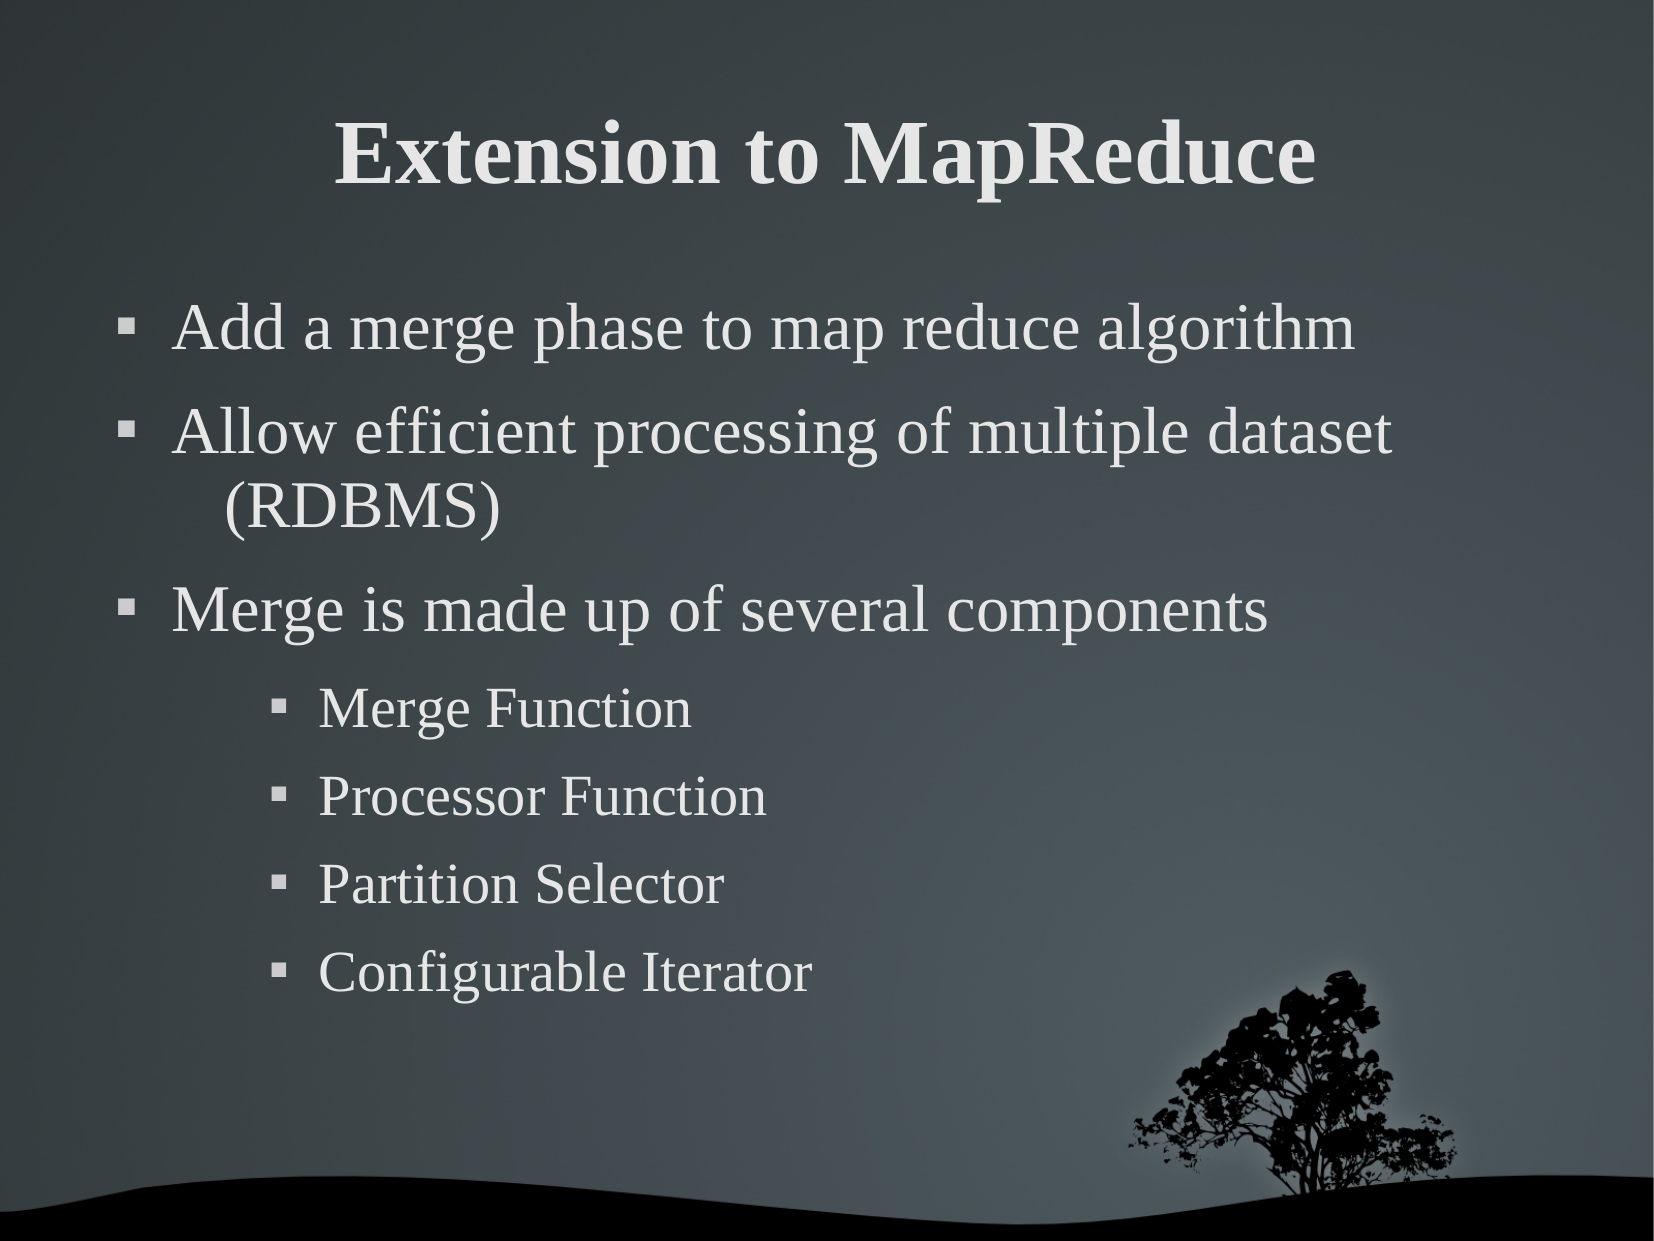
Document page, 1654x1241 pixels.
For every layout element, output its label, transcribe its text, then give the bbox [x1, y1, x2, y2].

title Extension to MapReduce [82, 56, 1571, 250]
picture [0, 0, 1654, 1241]
list Add a merge phase to map reduce algorithm Allow efficient processing of multiple dataset (RDBMS) Merge is made up of several components Merge Function Processor Function Partition Selector Configurable Iterator [82, 290, 1571, 1094]
